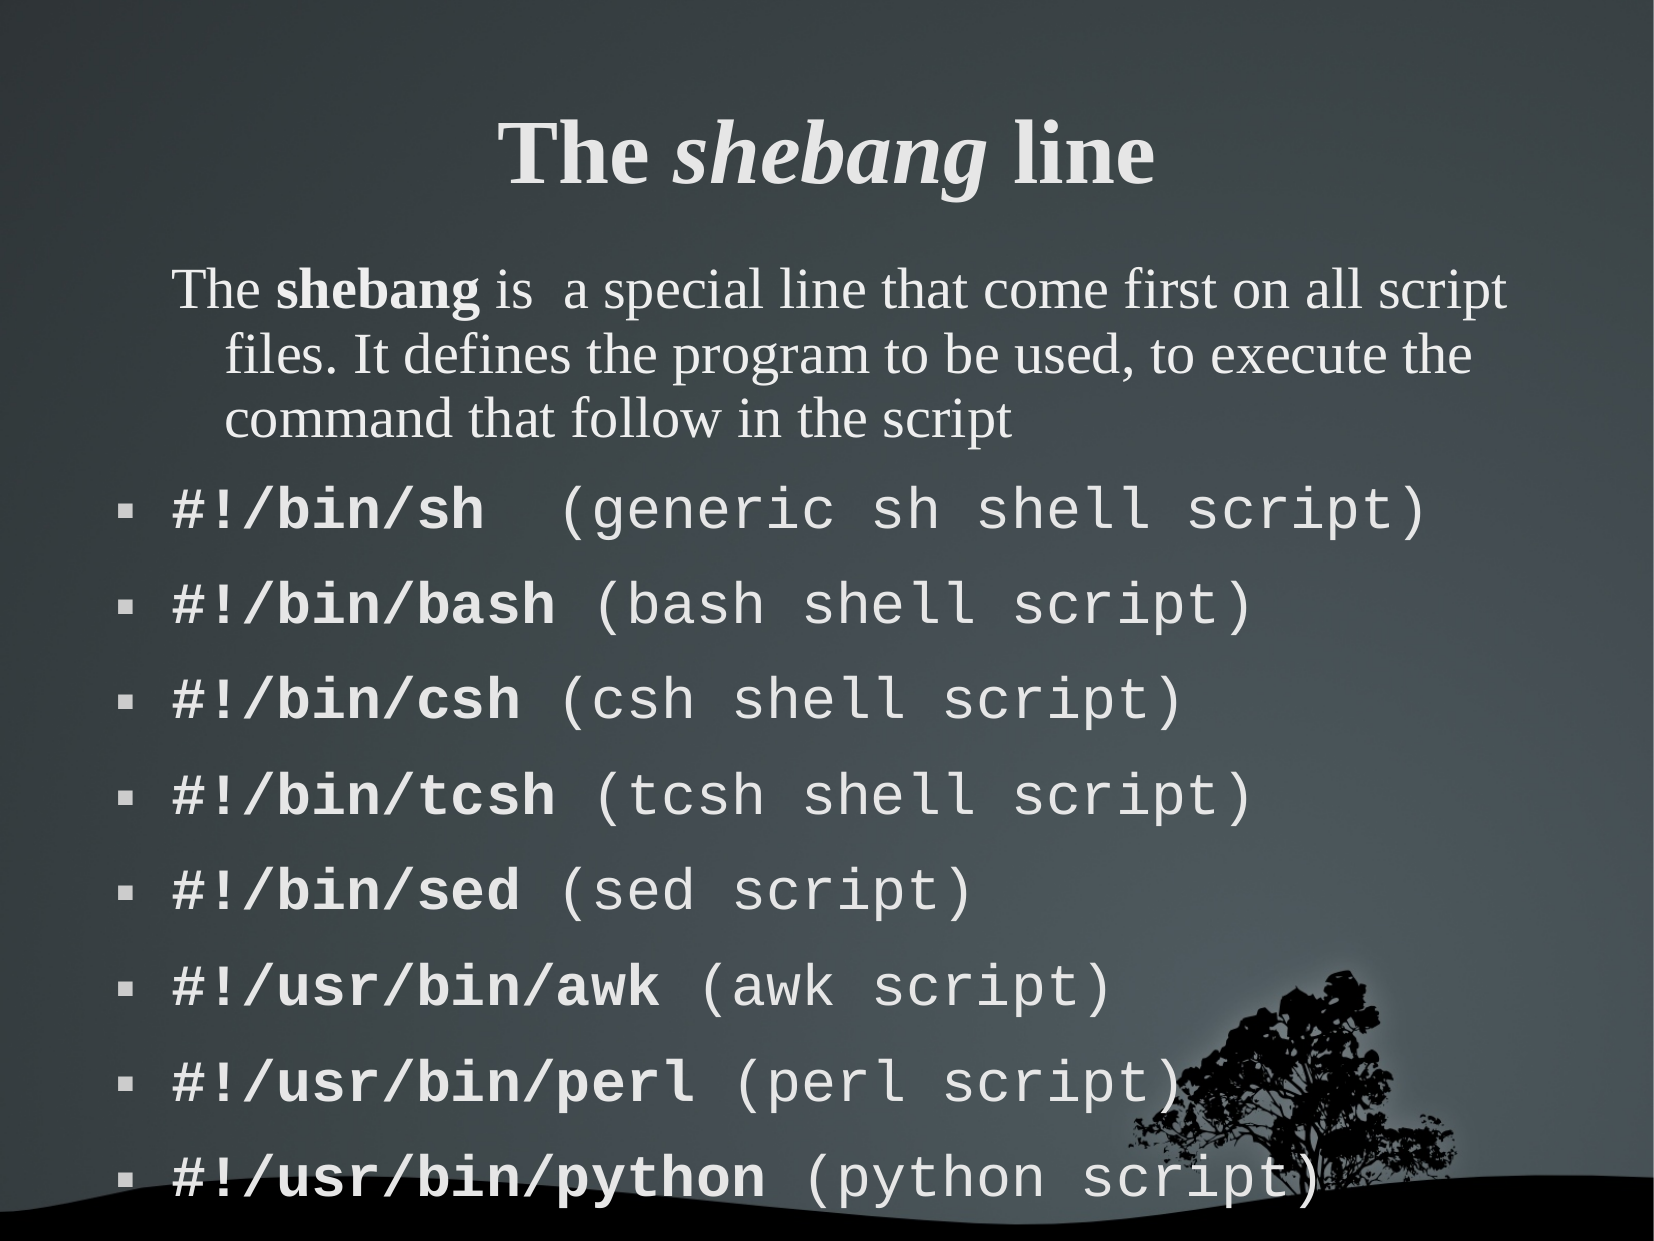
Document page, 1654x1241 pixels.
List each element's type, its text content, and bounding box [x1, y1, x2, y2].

title The shebang line [82, 49, 1571, 256]
list The shebang is a special line that come first on all script files. It defines the program to be used, to execute the command that follow in the script #!/bin/sh (generic sh shell script) #!/bin/bash (bash shell script) #!/bin/csh (csh shell script) #!/bin/tcsh (tcsh shell script) #!/bin/sed (sed script) #!/usr/bin/awk (awk script) #!/usr/bin/perl (perl script) #!/usr/bin/python (python script) [82, 256, 1571, 1215]
picture [0, 0, 1654, 1241]
